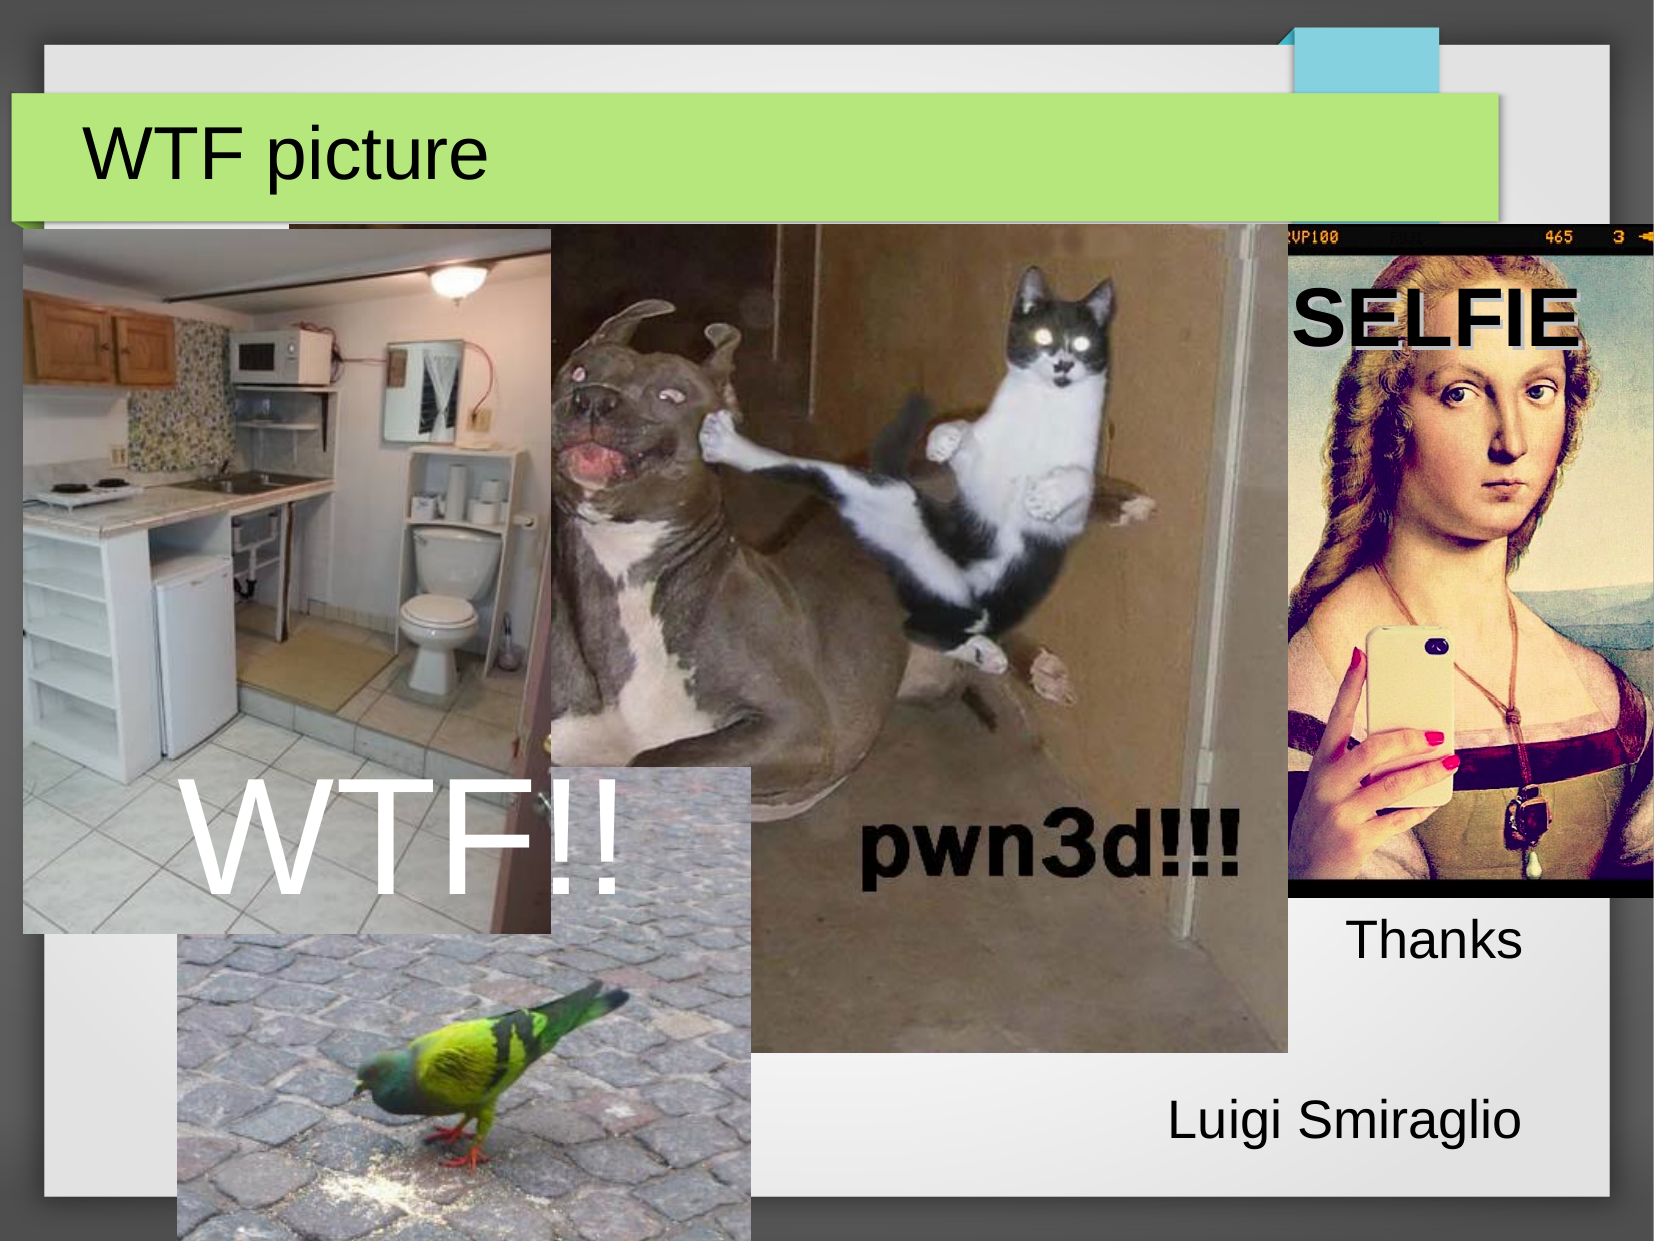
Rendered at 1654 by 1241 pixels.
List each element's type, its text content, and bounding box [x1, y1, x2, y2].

text_box Powerfully oWNeD! [1370, 354, 1654, 661]
picture [0, 0, 1654, 1241]
list Thanks Luigi Smiraglio [797, 909, 1524, 1241]
list WTF!! [100, 744, 827, 1088]
text_box SELFIE [1216, 271, 1583, 378]
title WTF picture [82, 94, 1264, 213]
